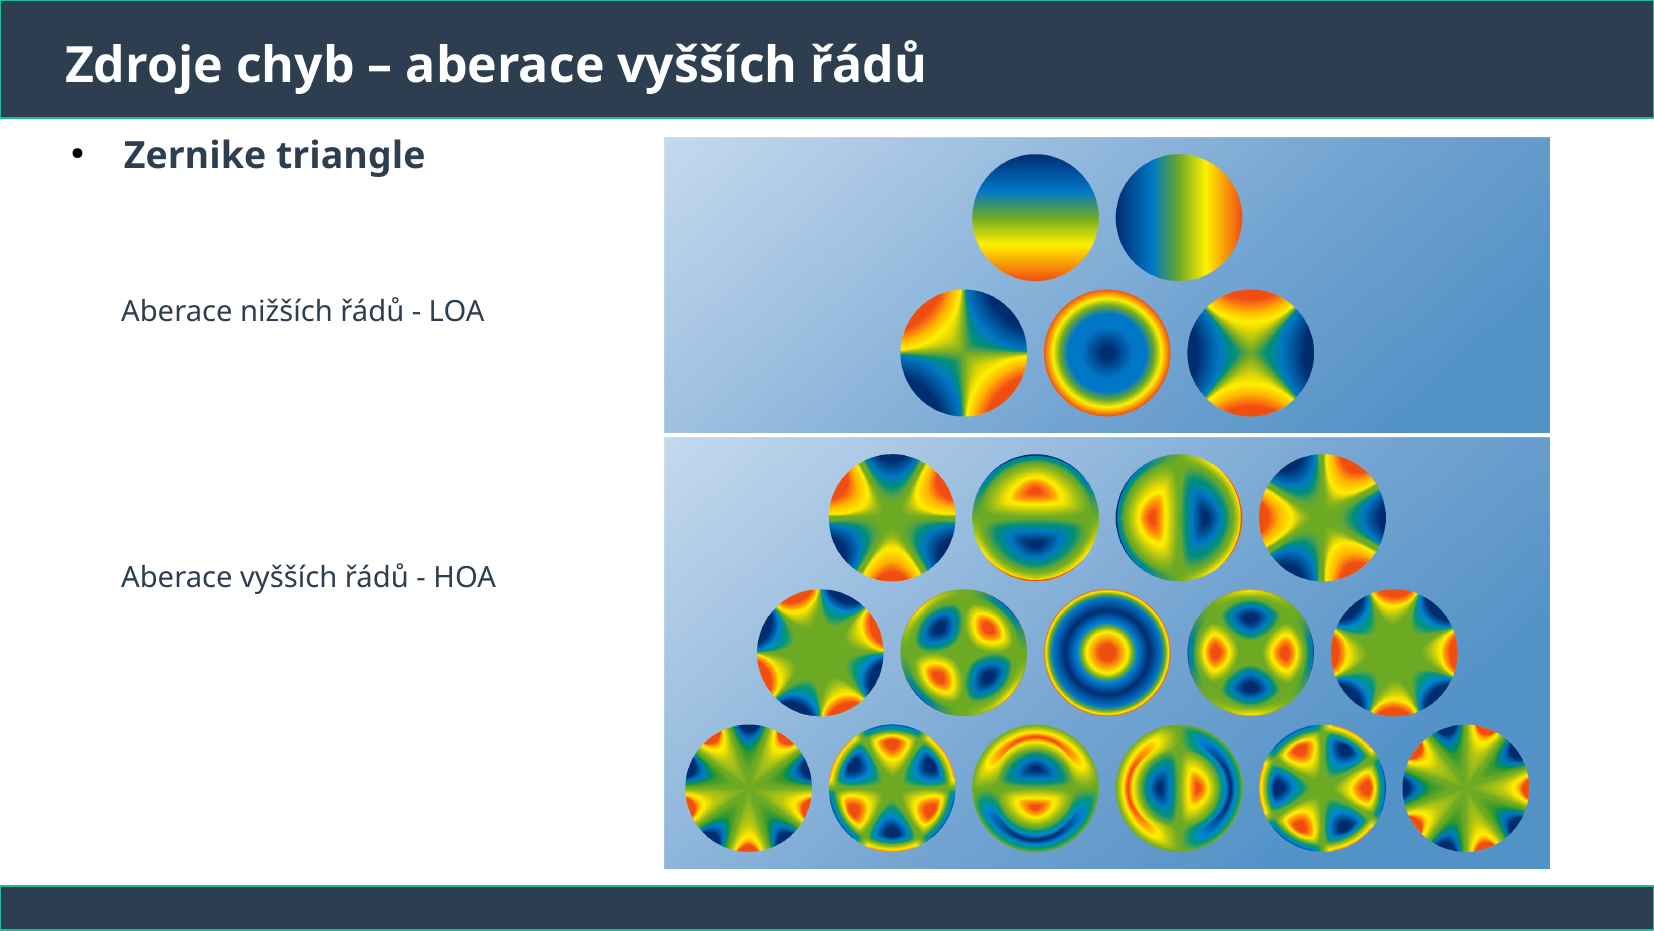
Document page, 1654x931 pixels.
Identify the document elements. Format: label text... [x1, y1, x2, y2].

picture [664, 137, 1550, 433]
picture [664, 437, 1550, 869]
list Zernike triangle [53, 129, 1542, 219]
text_box Aberace vyšších řádů - HOA [106, 531, 550, 621]
text_box Aberace nižších řádů - LOA [106, 265, 550, 355]
title Zdroje chyb – aberace vyšších řádů [64, 7, 1601, 119]
